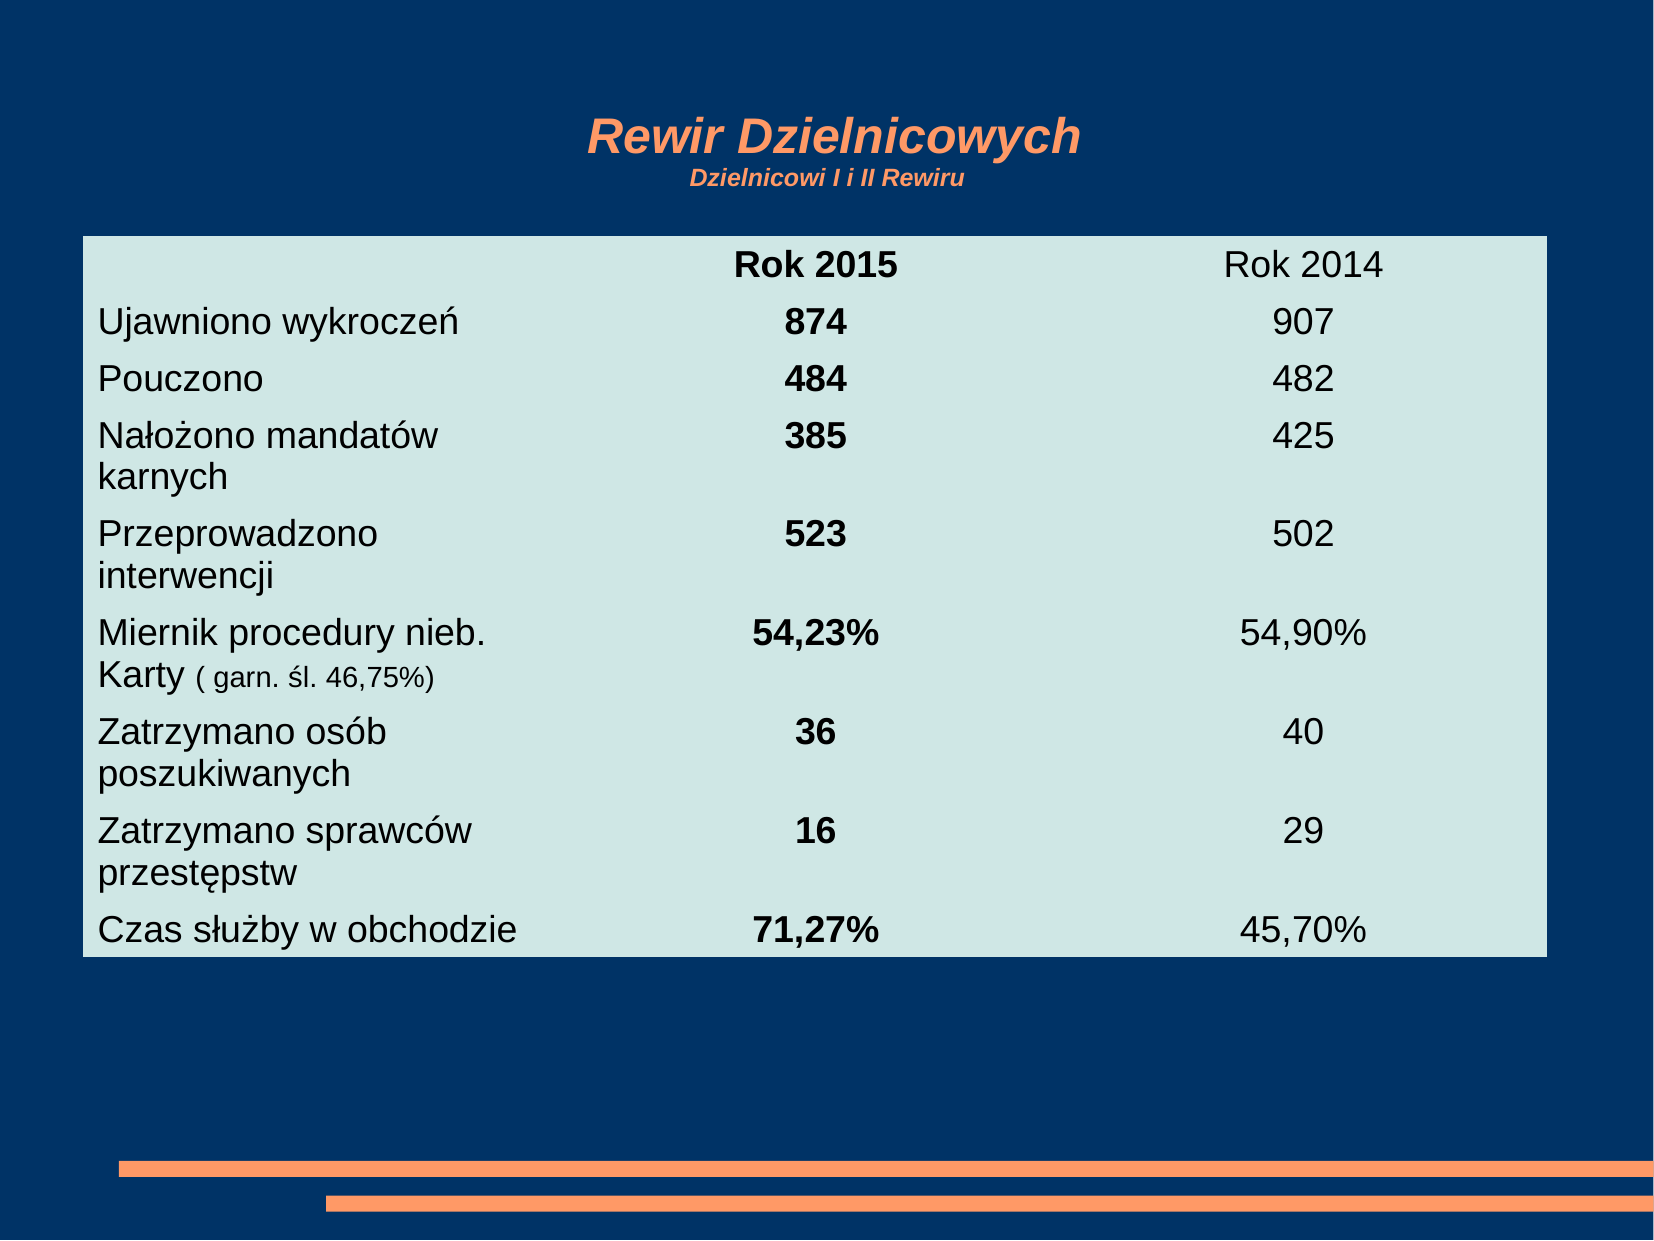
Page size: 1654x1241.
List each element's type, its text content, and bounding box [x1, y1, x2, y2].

table_cell Czas służby w obchodzie [83, 901, 572, 957]
table_cell 54,90% [1060, 604, 1547, 703]
table_cell 523 [572, 505, 1060, 604]
table_cell 482 [1060, 350, 1547, 407]
table_header [83, 236, 572, 293]
table_cell 502 [1060, 505, 1547, 604]
table_cell 54,23% [572, 604, 1060, 703]
table_cell Pouczono [83, 350, 572, 407]
table_cell 385 [572, 407, 1060, 505]
table_cell 36 [572, 703, 1060, 802]
table_cell Przeprowadzono interwencji [83, 505, 572, 604]
table_header Rok 2015 [572, 236, 1060, 293]
table_cell 16 [572, 802, 1060, 901]
table_cell Miernik procedury nieb. Karty ( garn. śl. 46,75%) [83, 604, 572, 703]
table_cell 45,70% [1060, 901, 1547, 957]
table_header Rok 2014 [1060, 236, 1547, 293]
table_cell 40 [1060, 703, 1547, 802]
table_cell Zatrzymano sprawców przestępstw [83, 802, 572, 901]
table_cell 484 [572, 350, 1060, 407]
table_cell 425 [1060, 407, 1547, 505]
table_cell 874 [572, 293, 1060, 350]
table_cell 71,27% [572, 901, 1060, 957]
table_cell 907 [1060, 293, 1547, 350]
table_cell 29 [1060, 802, 1547, 901]
table_cell Nałożono mandatów karnych [83, 407, 572, 505]
table_cell Zatrzymano osób poszukiwanych [83, 703, 572, 802]
table_cell Ujawniono wykroczeń [83, 293, 572, 350]
title Rewir Dzielnicowych Dzielnicowi I i II Rewiru [121, 46, 1534, 236]
